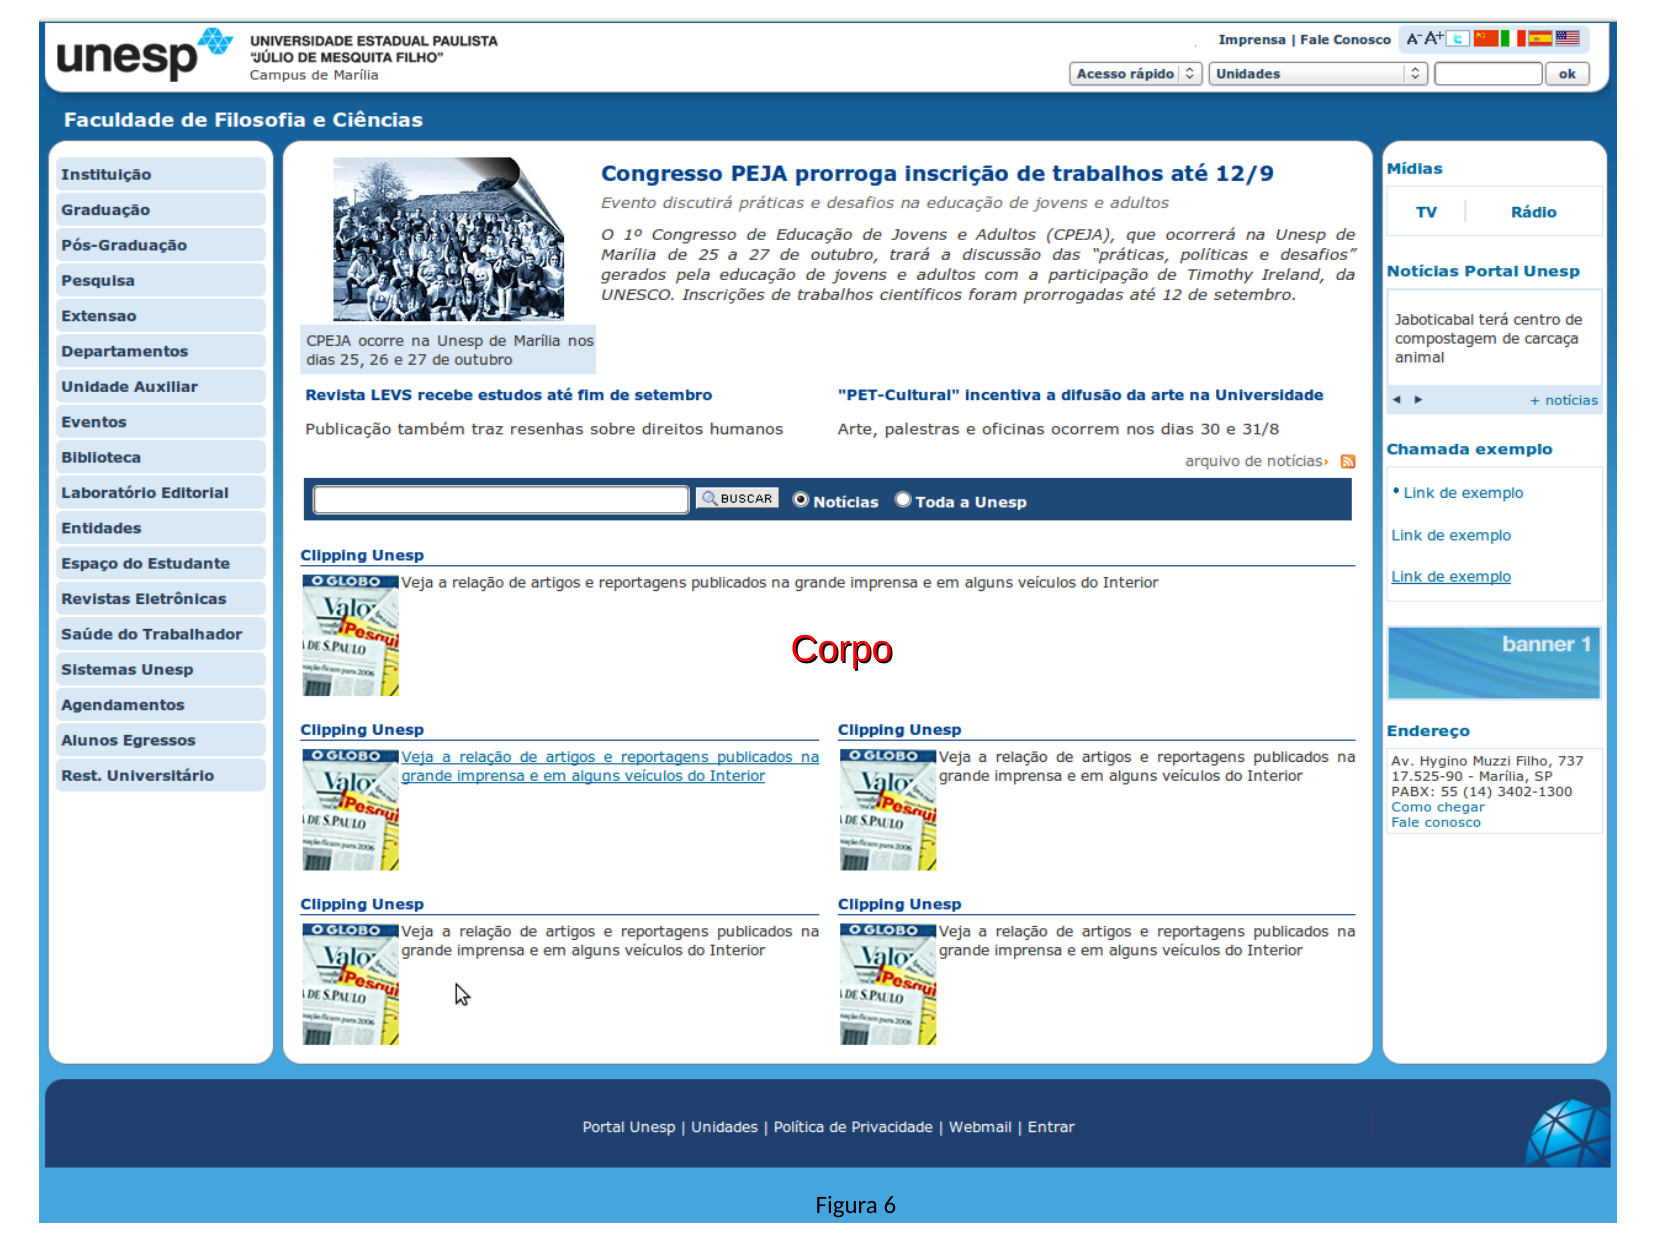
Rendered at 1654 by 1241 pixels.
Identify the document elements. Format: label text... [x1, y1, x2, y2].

picture [39, 16, 1617, 1223]
text_box Topo [501, 29, 1211, 119]
text_box Figura 6 [708, 1181, 1004, 1227]
text_box Rodapé [265, 1094, 1388, 1182]
text_box Menu Direito [1387, 206, 1595, 975]
text_box Corpo [590, 620, 1093, 680]
text_box Menu Esquerdo [58, 177, 266, 945]
